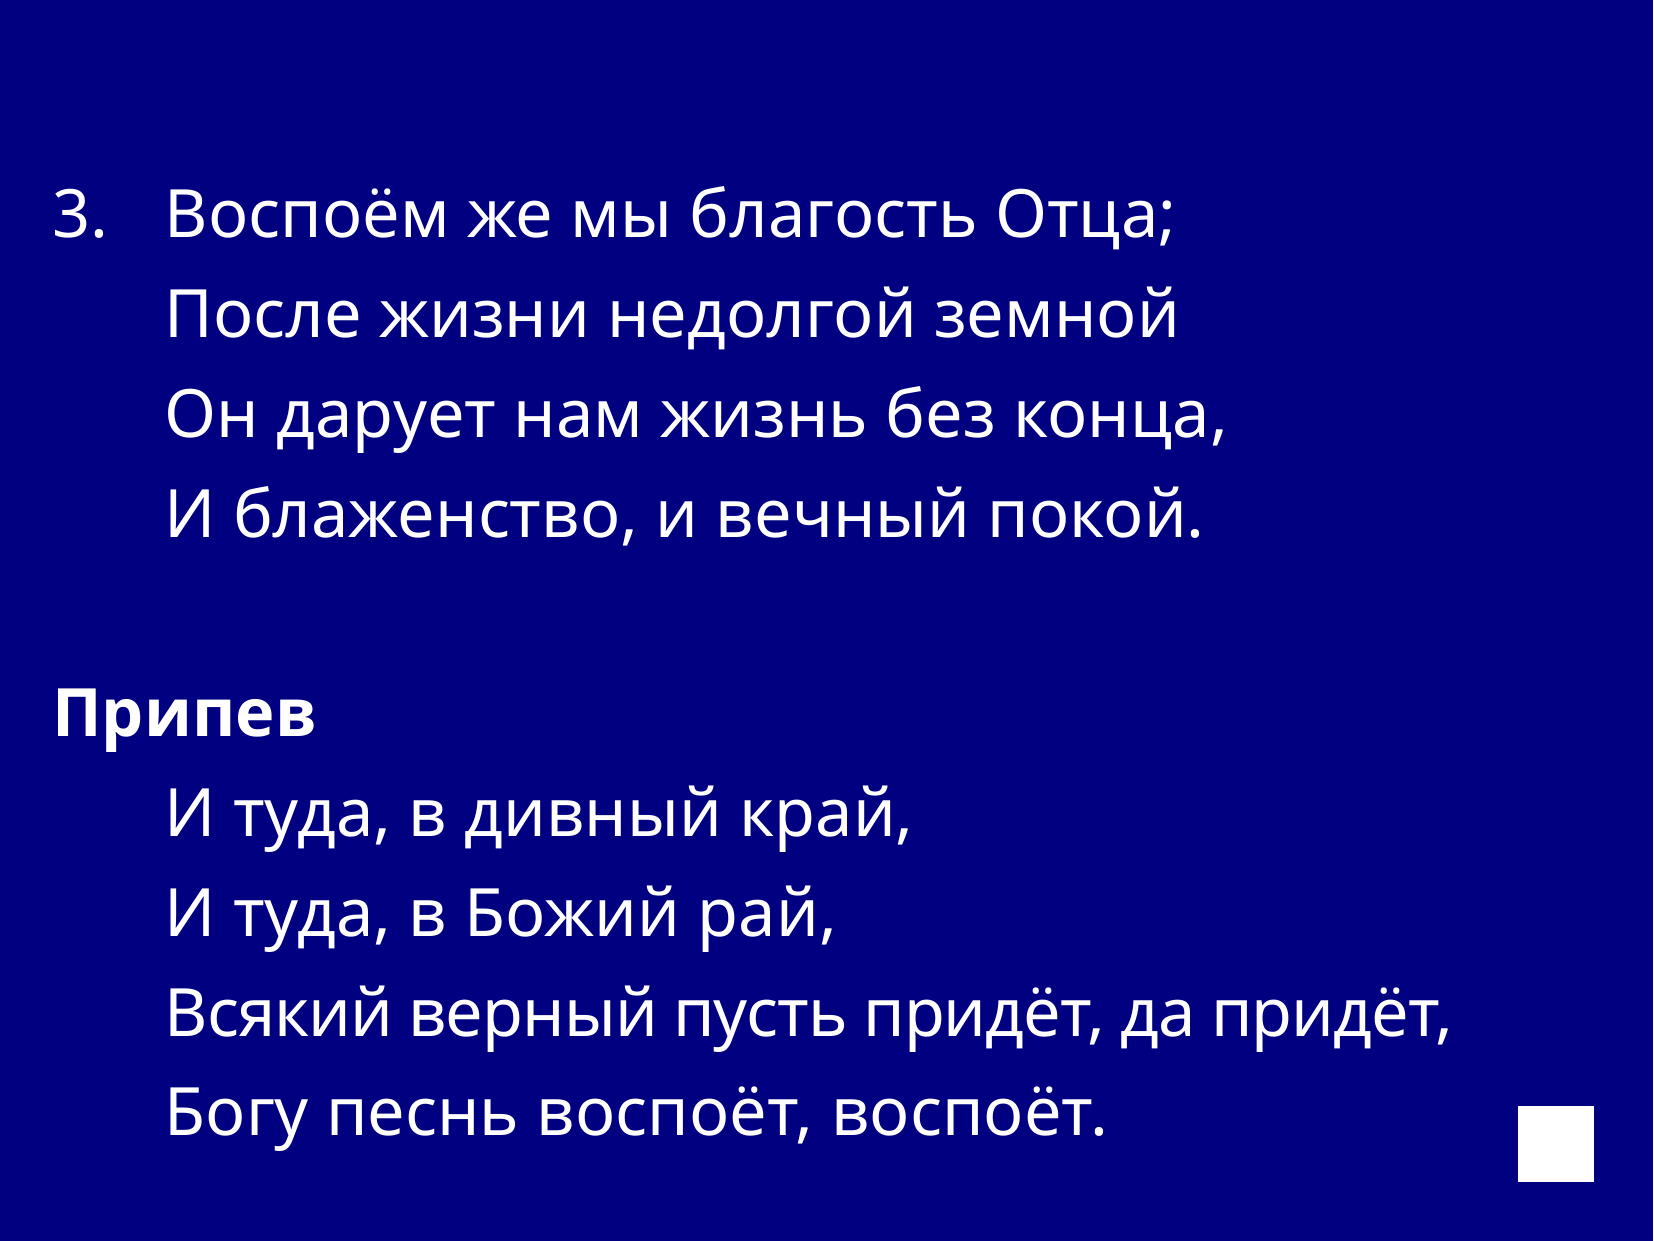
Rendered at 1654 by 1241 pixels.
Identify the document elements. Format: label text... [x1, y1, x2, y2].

text_box [1518, 1163, 1594, 1182]
text_box 3. Воспоём же мы благость Отца; После жизни недолгой земной Он дарует нам жизнь без конца, И блаженство, и вечный покой. Припев И туда, в дивный край, И туда, в Божий рай, Всякий верный пусть придёт, да придёт, Богу песнь воспоёт, воспоёт. [37, 150, 1653, 1163]
